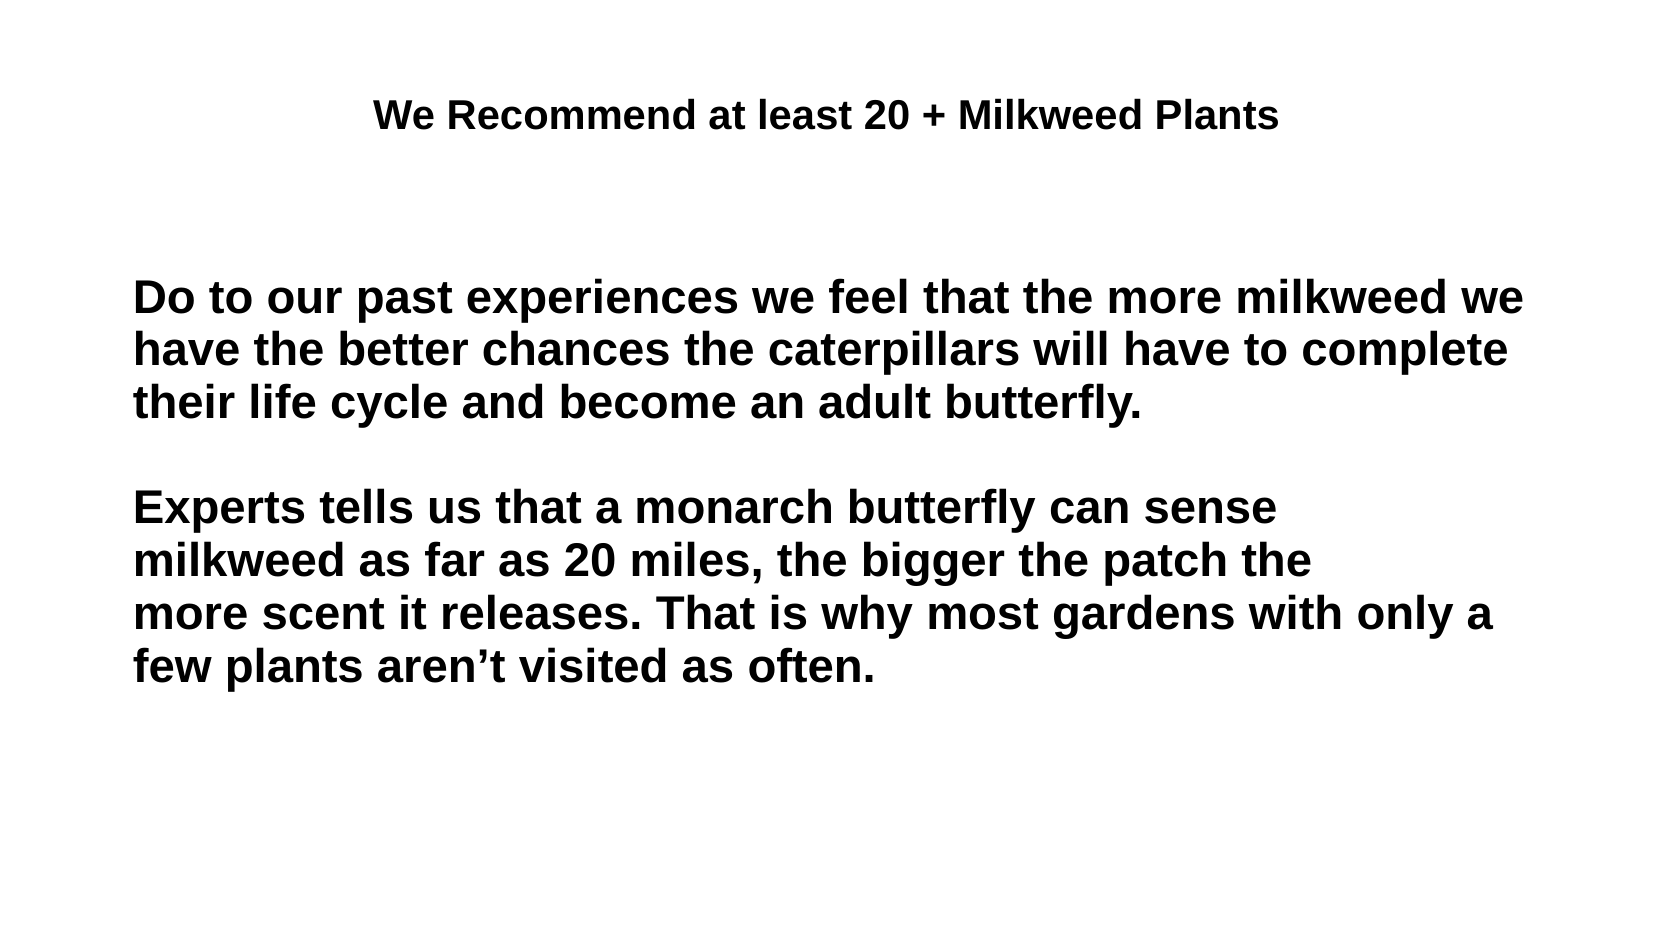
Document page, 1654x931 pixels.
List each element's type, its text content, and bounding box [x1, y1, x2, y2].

list Do to our past experiences we feel that the more milkweed we have the better chances the caterpillars will have to complete their life cycle and become an adult butterfly. Experts tells us that a monarch butterfly can sense milkweed as far as 20 miles, the bigger the patch the more scent it releases. That is why most gardens with only a few plants aren’t visited as often. [82, 217, 1571, 758]
title We Recommend at least 20 + Milkweed Plants [82, 12, 1571, 217]
